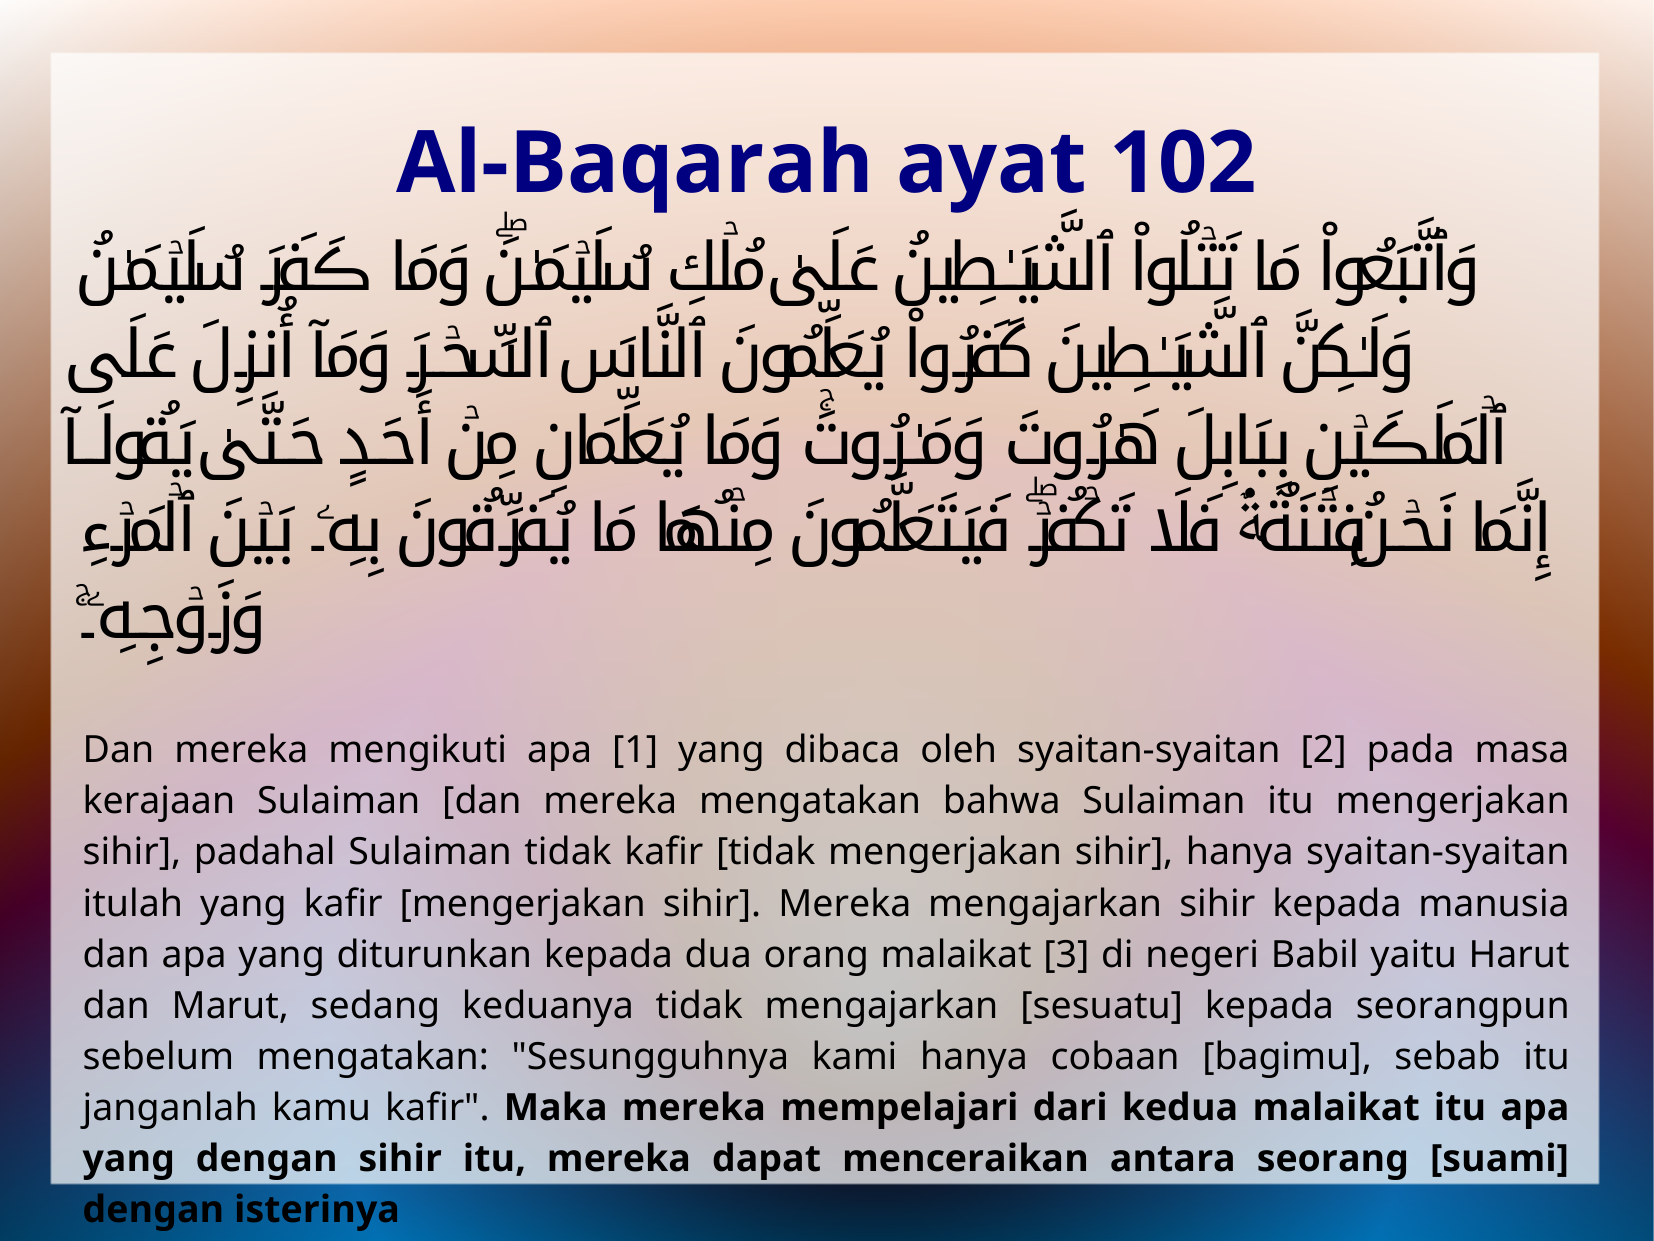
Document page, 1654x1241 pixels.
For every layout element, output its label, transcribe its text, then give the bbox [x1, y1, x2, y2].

picture [0, 0, 1654, 1241]
title Al-Baqarah ayat 102 [82, 55, 1571, 230]
list وَٱتَّبَعُواْ مَا تَتۡلُواْ ٱلشَّيَـٰطِينُ عَلَىٰ مُلۡكِ سُلَيۡمَـٰنَ‌ۖ وَمَا ڪَفَرَ سُلَيۡمَـٰنُ وَلَـٰكِنَّ ٱلشَّيَـٰطِينَ كَفَرُواْ يُعَلِّمُونَ ٱلنَّاسَ ٱلسِّحۡرَ وَمَآ أُنزِلَ عَلَى ٱلۡمَلَڪَيۡنِ بِبَابِلَ هَـٰرُوتَ وَمَـٰرُوتَ‌ۚ وَمَا يُعَلِّمَانِ مِنۡ أَحَدٍ حَتَّىٰ يَقُولَآ إِنَّمَا نَحۡنُ فِتۡنَةٌ۬ فَلَا تَكۡفُرۡ‌ۖ فَيَتَعَلَّمُونَ مِنۡهُمَا مَا يُفَرِّقُونَ بِهِۦ بَيۡنَ ٱلۡمَرۡءِ وَزَوۡجِهِۦ‌ۚ [82, 230, 1571, 723]
list Dan mereka mengikuti apa [1] yang dibaca oleh syaitan-syaitan [2] pada masa kerajaan Sulaiman [dan mereka mengatakan bahwa Sulaiman itu mengerjakan sihir], padahal Sulaiman tidak kafir [tidak mengerjakan sihir], hanya syaitan-syaitan itulah yang kafir [mengerjakan sihir]. Mereka mengajarkan sihir kepada manusia dan apa yang diturunkan kepada dua orang malaikat [3] di negeri Babil yaitu Harut dan Marut, sedang keduanya tidak mengajarkan [sesuatu] kepada seorangpun sebelum mengatakan: "Sesungguhnya kami hanya cobaan [bagimu], sebab itu janganlah kamu kafir". Maka mereka mempelajari dari kedua malaikat itu apa yang dengan sihir itu, mereka dapat menceraikan antara seorang [suami] dengan isterinya [82, 723, 1571, 1102]
